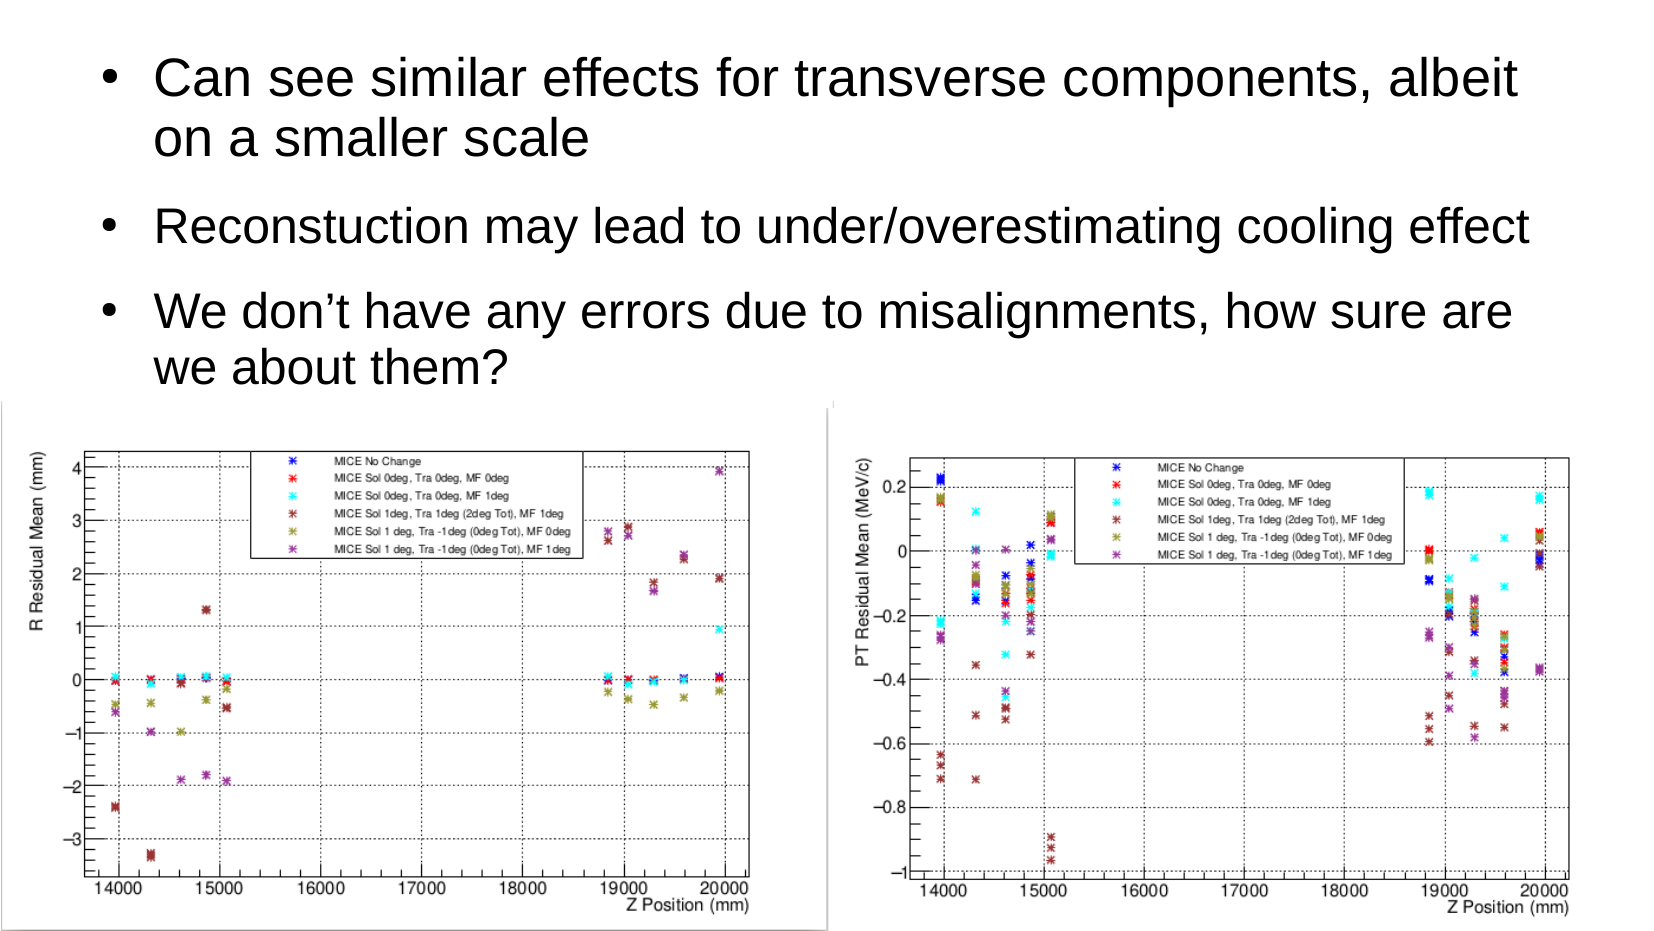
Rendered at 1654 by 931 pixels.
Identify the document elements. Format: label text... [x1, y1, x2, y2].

list Can see similar effects for transverse components, albeit on a smaller scale Reconstuction may lead to under/overestimating cooling effect We don’t have any errors due to misalignments, how sure are we about them? [82, 47, 1571, 408]
picture [1, 401, 1652, 931]
